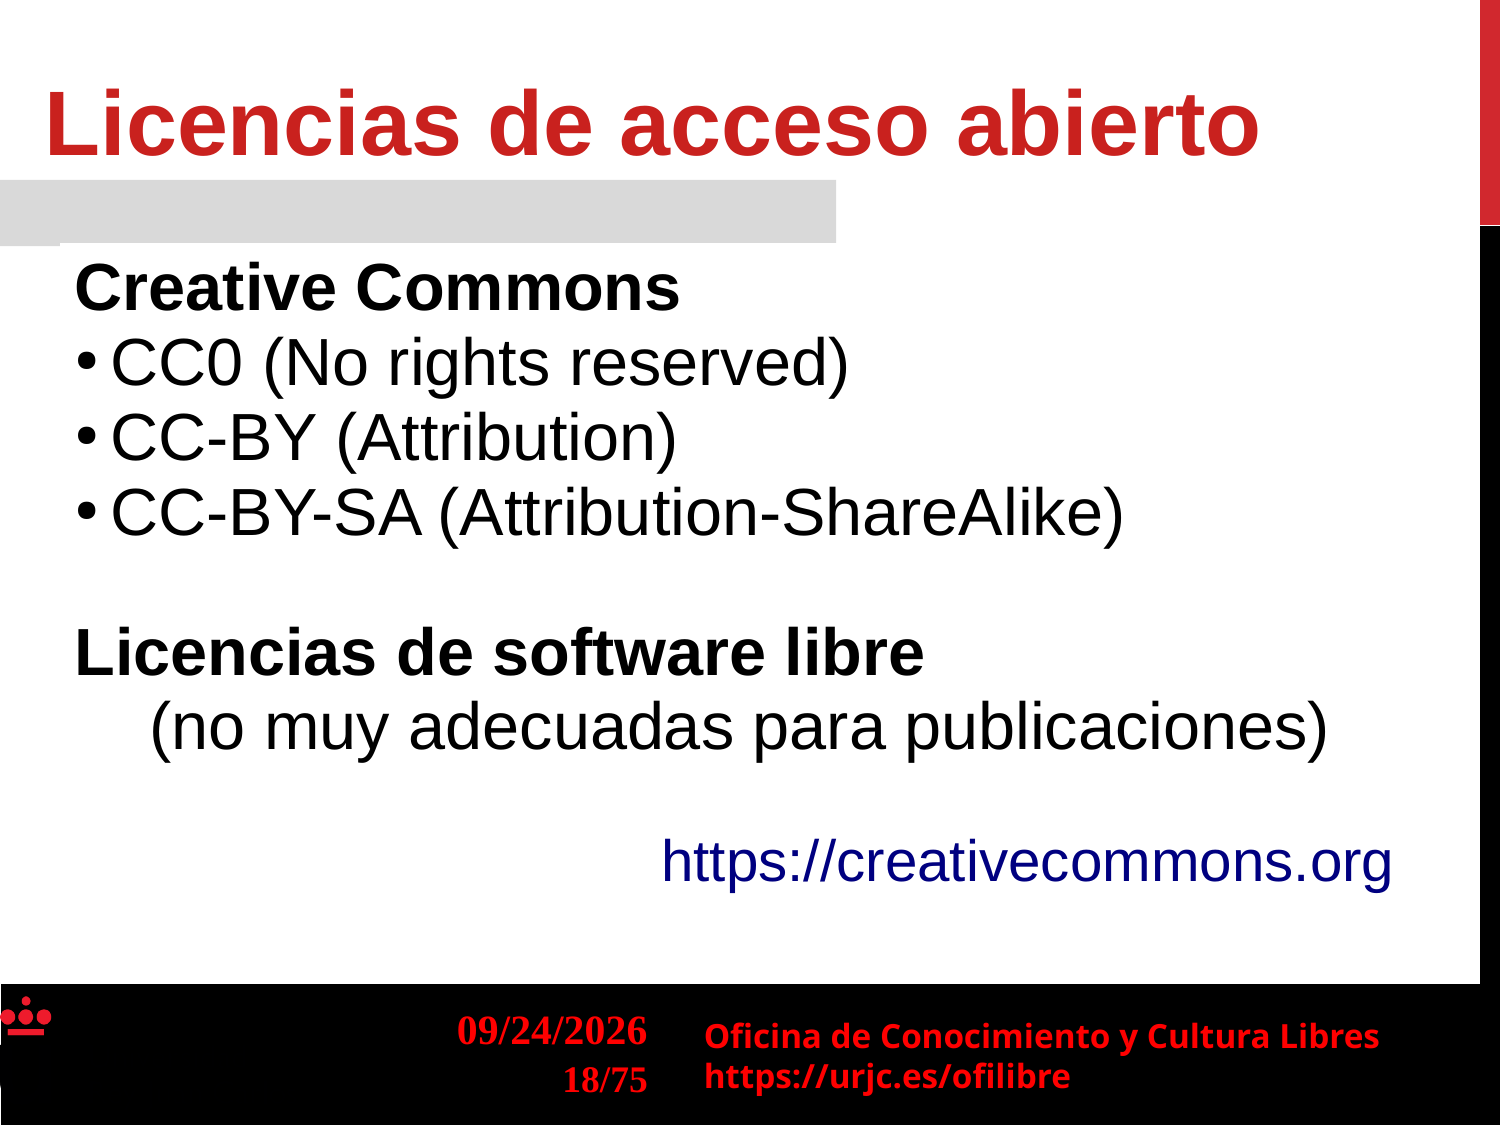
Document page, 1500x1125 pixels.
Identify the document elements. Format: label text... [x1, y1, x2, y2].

text_box Creative Commons CC0 (No rights reserved) CC-BY (Attribution) CC-BY-SA (Attribution-ShareAlike) Licencias de software libre (no muy adecuadas para publicaciones) https://creativecommons.org [60, 243, 1411, 967]
title [75, 15, 1425, 172]
text_box Licencias de acceso abierto [30, 64, 1306, 248]
